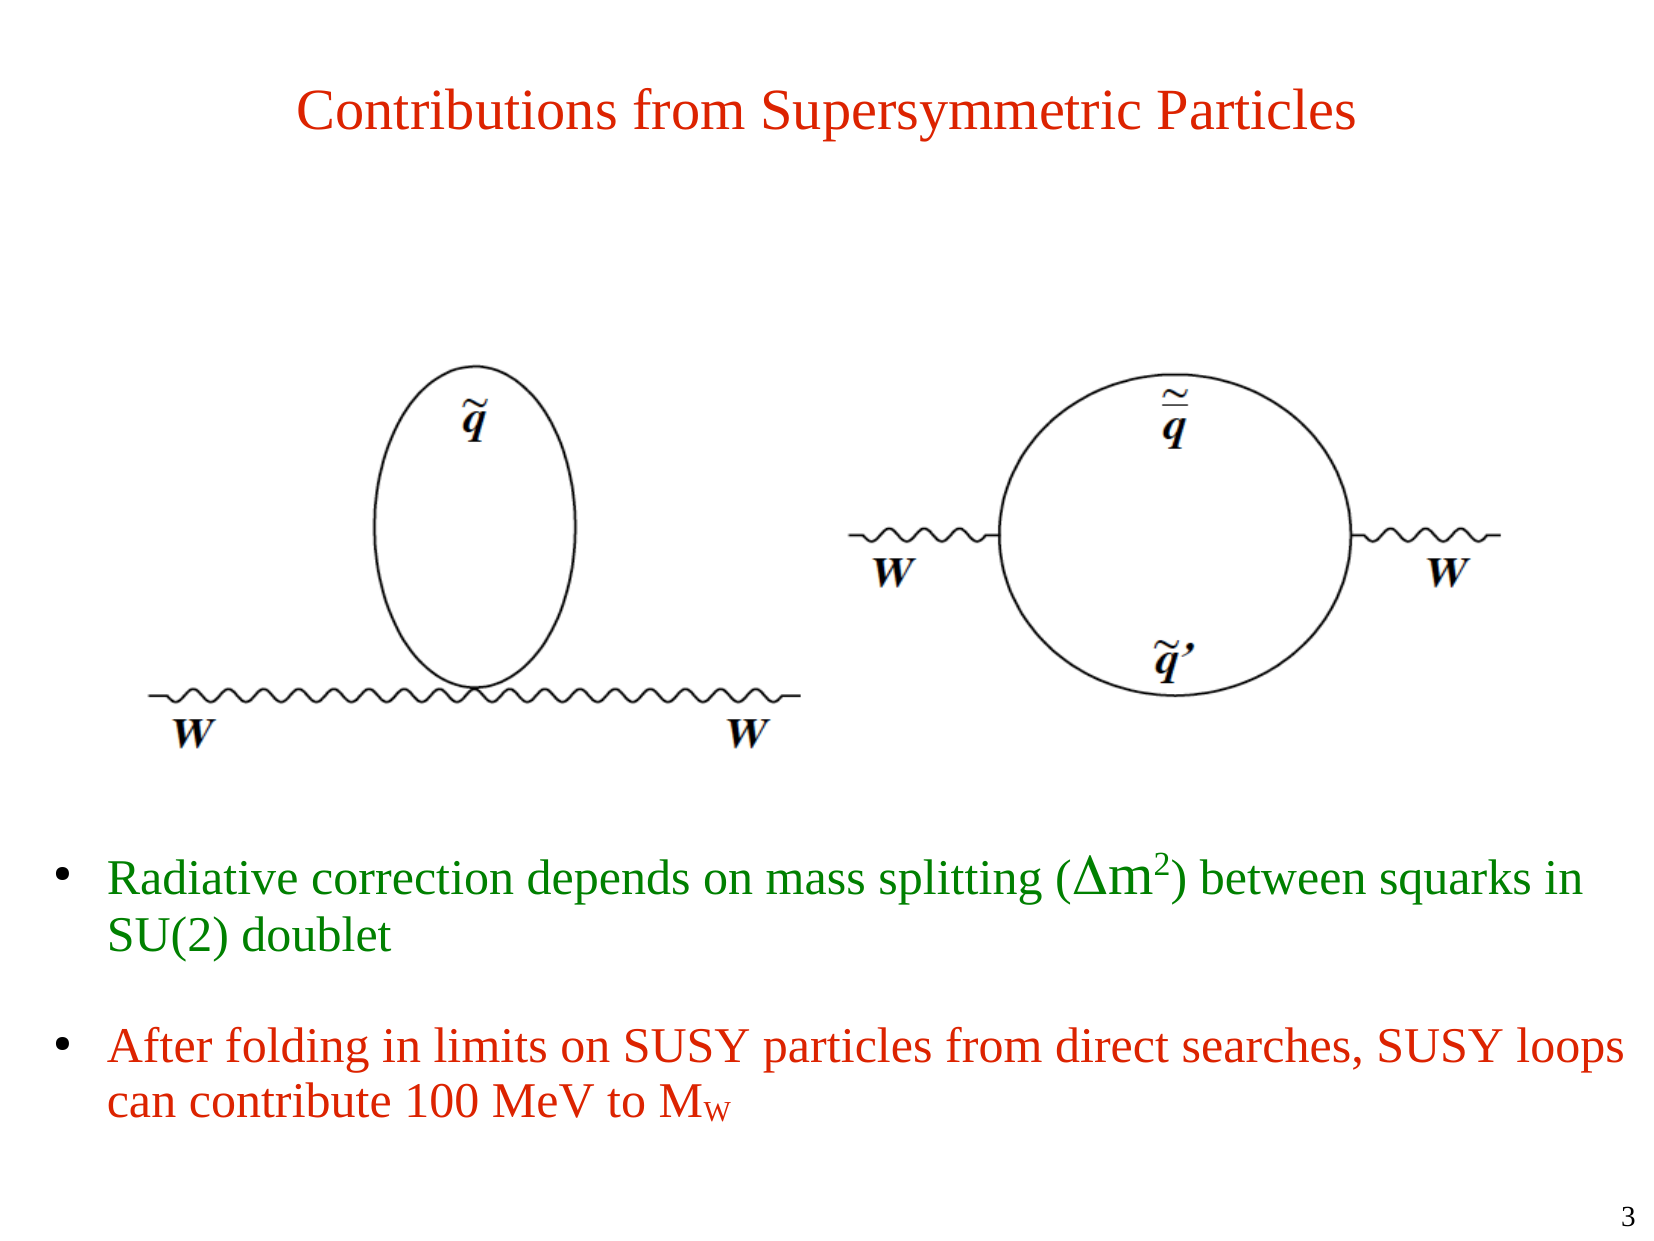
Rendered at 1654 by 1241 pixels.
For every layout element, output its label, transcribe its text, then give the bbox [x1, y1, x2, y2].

picture [113, 295, 1536, 804]
list Radiative correction depends on mass splitting (Δm2) between squarks in SU(2) doublet After folding in limits on SUSY particles from direct searches, SUSY loops can contribute 100 MeV to MW [36, 842, 1642, 1224]
title Contributions from Supersymmetric Particles [121, 43, 1534, 176]
